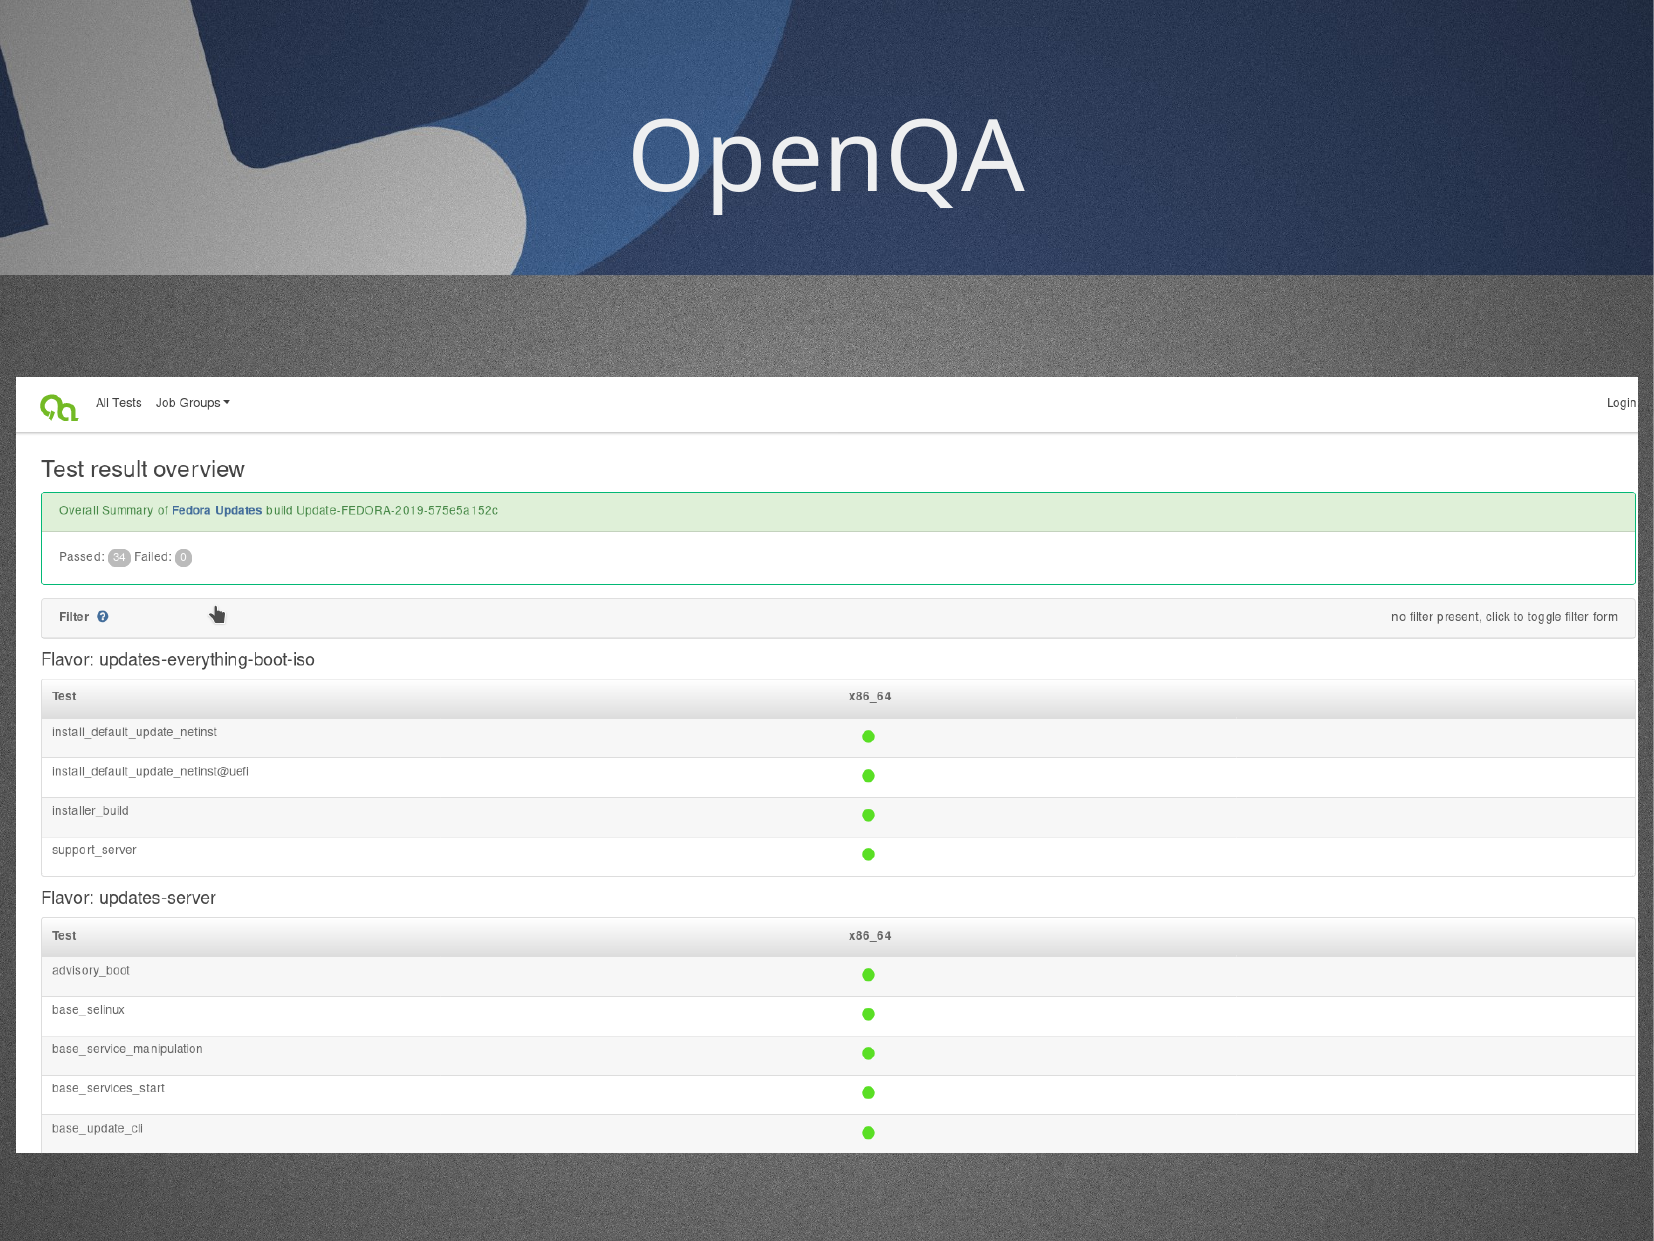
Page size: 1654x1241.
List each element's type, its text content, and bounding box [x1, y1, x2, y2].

title OpenQA [82, 49, 1571, 257]
picture [0, 0, 1654, 1241]
